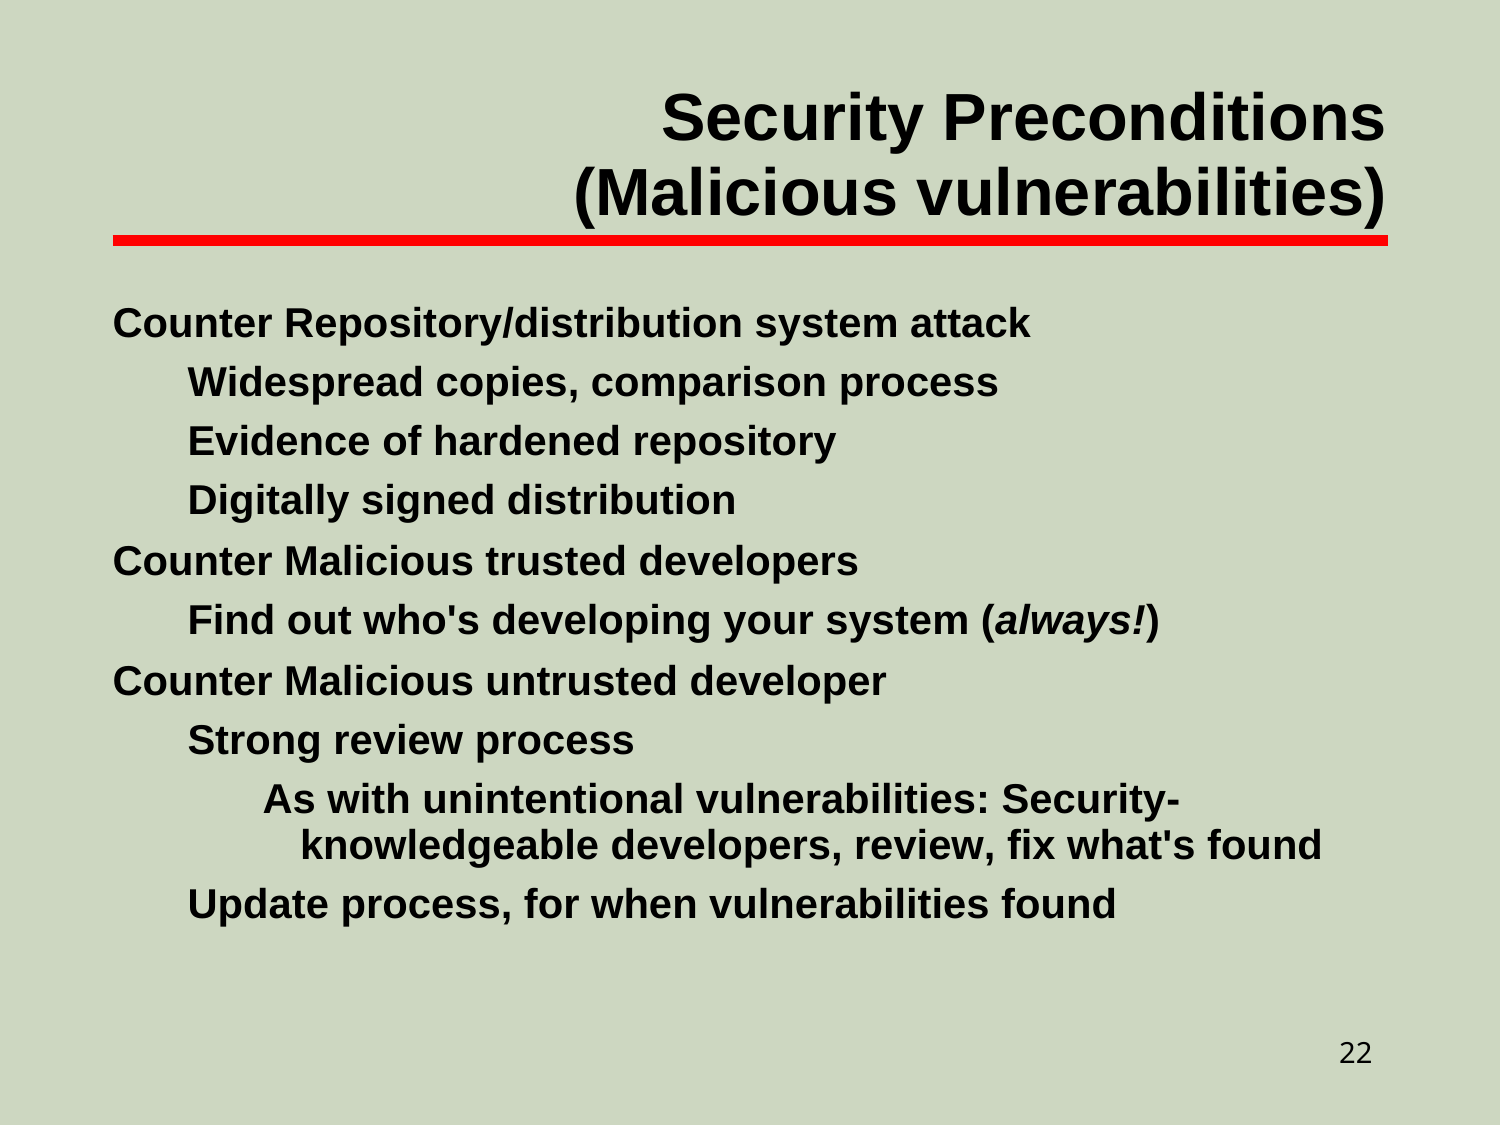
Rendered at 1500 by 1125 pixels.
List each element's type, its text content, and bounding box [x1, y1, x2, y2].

title Security Preconditions (Malicious vulnerabilities) [337, 79, 1388, 230]
list Counter Repository/distribution system attack Widespread copies, comparison process Evidence of hardened repository Digitally signed distribution Counter Malicious trusted developers Find out who's developing your system (always!) Counter Malicious untrusted developer Strong review process As with unintentional vulnerabilities: Security-knowledgeable developers, review, fix what's found Update process, for when vulnerabilities found [112, 299, 1388, 1111]
